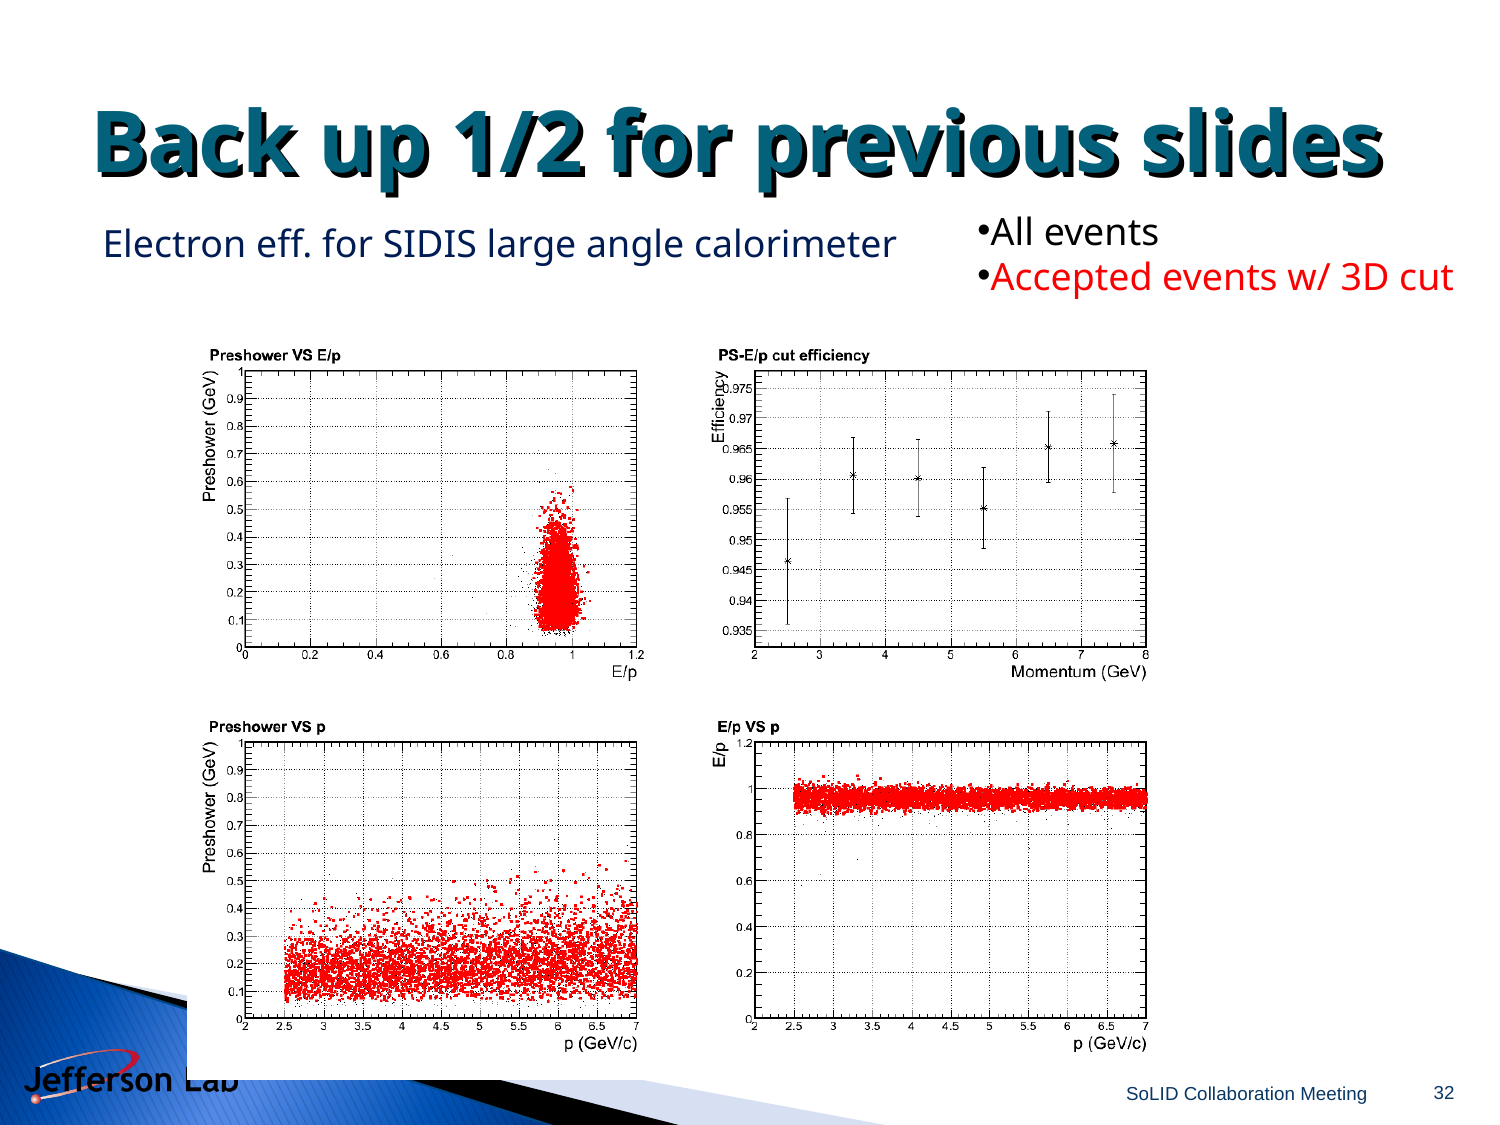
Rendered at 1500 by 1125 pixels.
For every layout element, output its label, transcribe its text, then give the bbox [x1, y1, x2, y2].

text_box Electron eff. for SIDIS large angle calorimeter [88, 212, 913, 273]
picture [187, 337, 1206, 1080]
text_box All events Accepted events w/ 3D cut [962, 200, 1470, 305]
text_box SoLID Collaboration Meeting [1074, 1051, 1418, 1112]
text_box 32 [1418, 1051, 1479, 1112]
title Back up 1/2 for previous slides [75, 45, 1426, 233]
